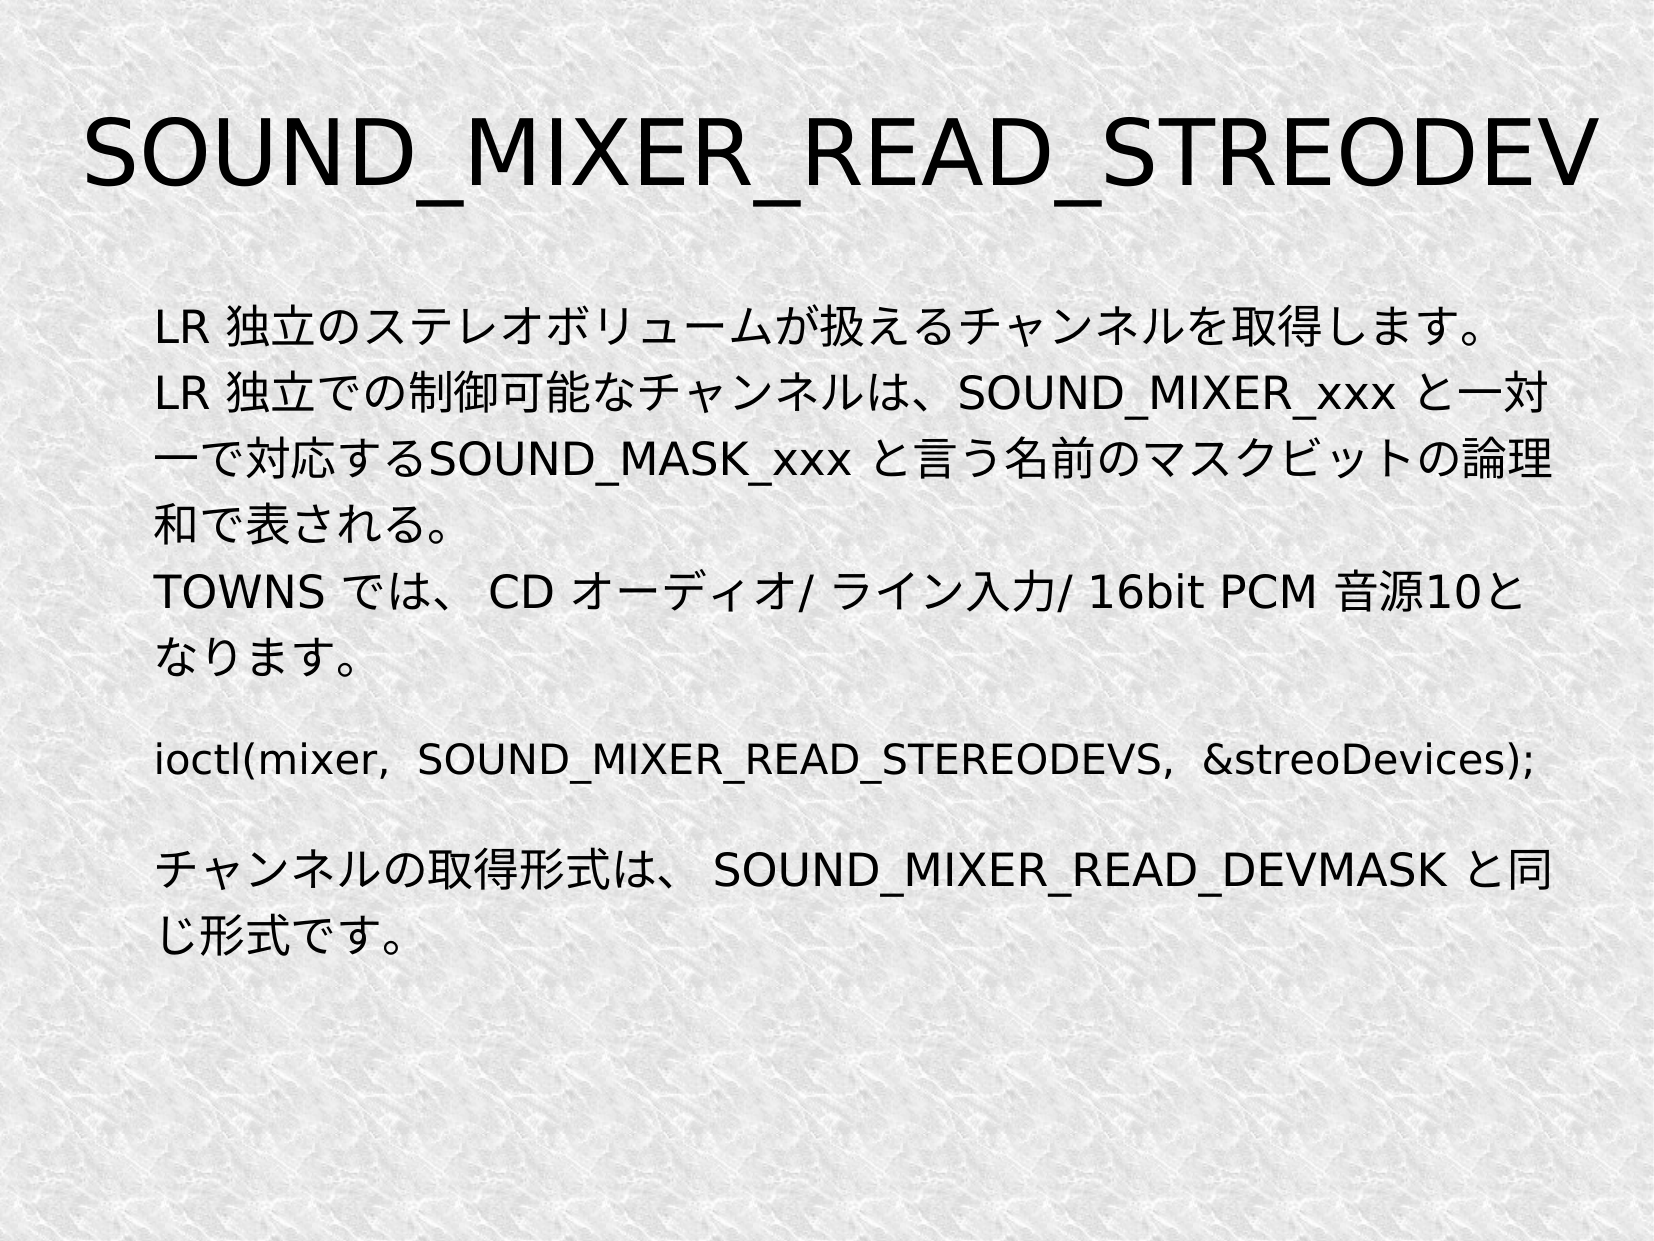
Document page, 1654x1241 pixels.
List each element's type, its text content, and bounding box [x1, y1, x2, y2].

title SOUND_MIXER_READ_STREODEV [59, 49, 1607, 257]
picture [0, 0, 1654, 1241]
list LR 独立のステレオボリュームが扱えるチャンネルを取得します。 LR 独立での制御可能なチャンネルは、SOUND_MIXER_xxx と一対一で対応するSOUND_MASK_xxx と言う名前のマスクビットの論理和で表される。 TOWNS では、 CD オーディオ/ ライン入力/ 16bit PCM 音源10となります。 ioctl(mixer, SOUND_MIXER_READ_STEREODEVS, &streoDevices); チャンネルの取得形式は、 SOUND_MIXER_READ_DEVMASK と同じ形式です。 [82, 290, 1571, 1109]
